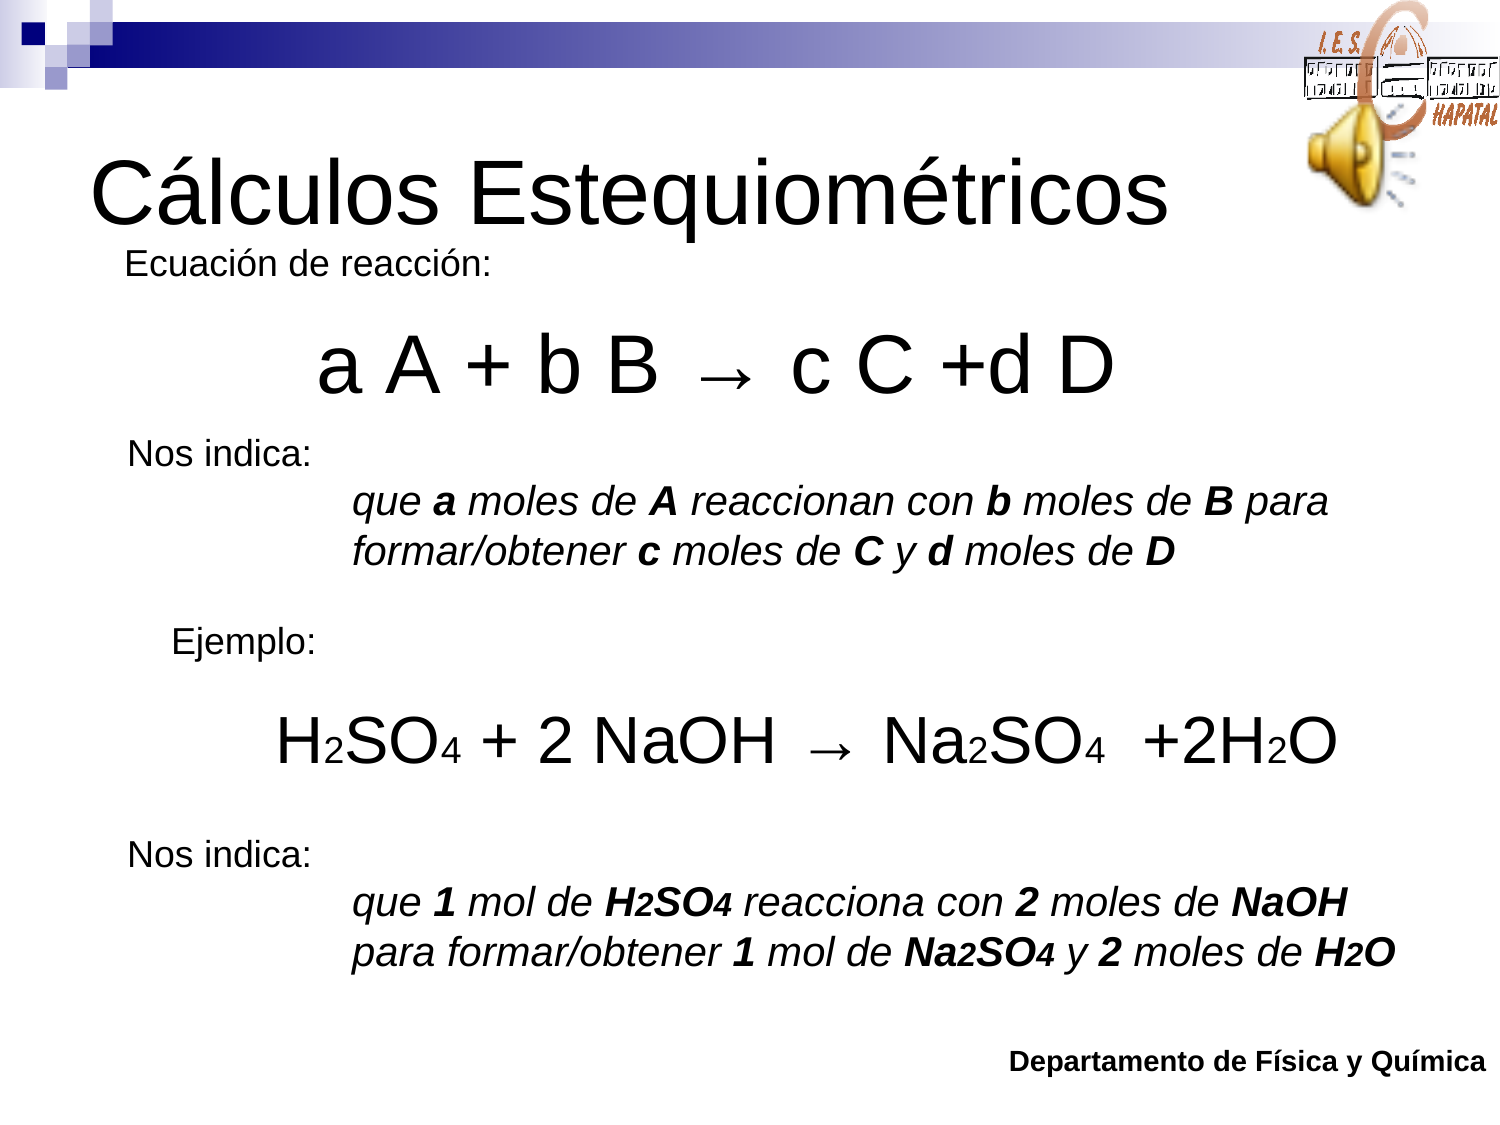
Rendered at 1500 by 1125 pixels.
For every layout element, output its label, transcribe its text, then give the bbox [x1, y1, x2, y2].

text_box Nos indica: que a moles de A reaccionan con b moles de B para formar/obtener c moles de C y d moles de D [112, 420, 1424, 582]
text_box a A + b B → c C +d D [301, 302, 1133, 418]
text_box Nos indica: que 1 mol de H2SO4 reacciona con 2 moles de NaOH para formar/obtener 1 mol de Na2SO4 y 2 moles de H2O [112, 822, 1424, 983]
title Cálculos Estequiométricos [75, 75, 1426, 300]
text_box Ejemplo: [156, 609, 332, 671]
text_box H2SO4 + 2 NaOH → Na2SO4 +2H2O [242, 688, 1355, 785]
text_box Ecuación de reacción: [109, 231, 507, 293]
picture [1304, 0, 1500, 223]
